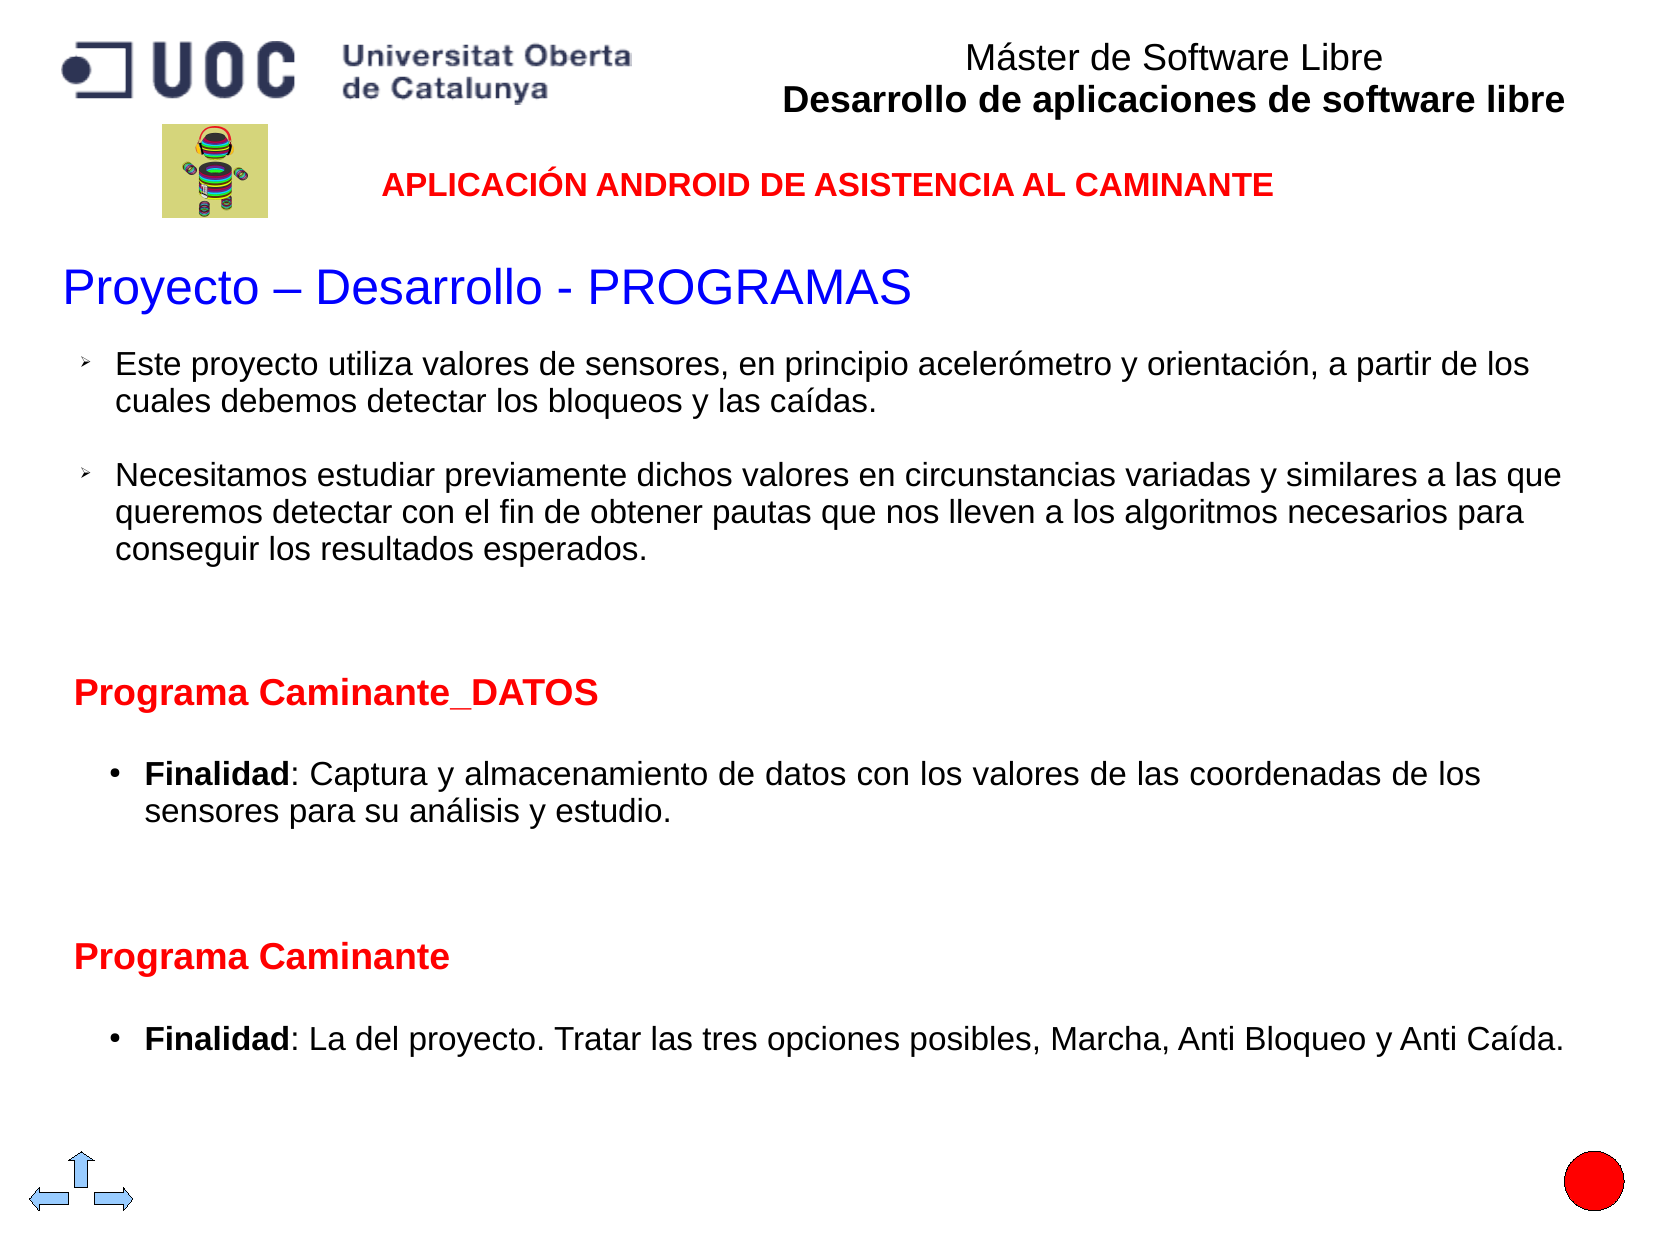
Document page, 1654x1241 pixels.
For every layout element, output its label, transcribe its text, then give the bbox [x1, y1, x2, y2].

text_box [68, 1151, 95, 1188]
text_box [1564, 1151, 1625, 1211]
text_box APLICACIÓN ANDROID DE ASISTENCIA AL CAMINANTE [105, 149, 1552, 222]
list Proyecto – Desarrollo - PROGRAMAS [62, 249, 1300, 325]
text_box Máster de Software Libre Desarrollo de aplicaciones de software libre [754, 29, 1595, 130]
text_box [29, 1187, 69, 1211]
text_box Programa Caminante_DATOS Finalidad: Captura y almacenamiento de datos con los valores de las coordenadas de los sensores para su análisis y estudio. [59, 664, 1628, 906]
picture [61, 41, 632, 105]
picture [162, 124, 268, 218]
text_box Programa Caminante Finalidad: La del proyecto. Tratar las tres opciones posibles, Marcha, Anti Bloqueo y Anti Caída. [59, 928, 1625, 1170]
text_box Este proyecto utiliza valores de sensores, en principio acelerómetro y orientación, a partir de los cuales debemos detectar los bloqueos y las caídas. Necesitamos estudiar previamente dichos valores en circunstancias variadas y similares a las que queremos detectar con el fin de obtener pautas que nos lleven a los algoritmos necesarios para conseguir los resultados esperados. [29, 338, 1595, 577]
text_box [94, 1187, 133, 1211]
